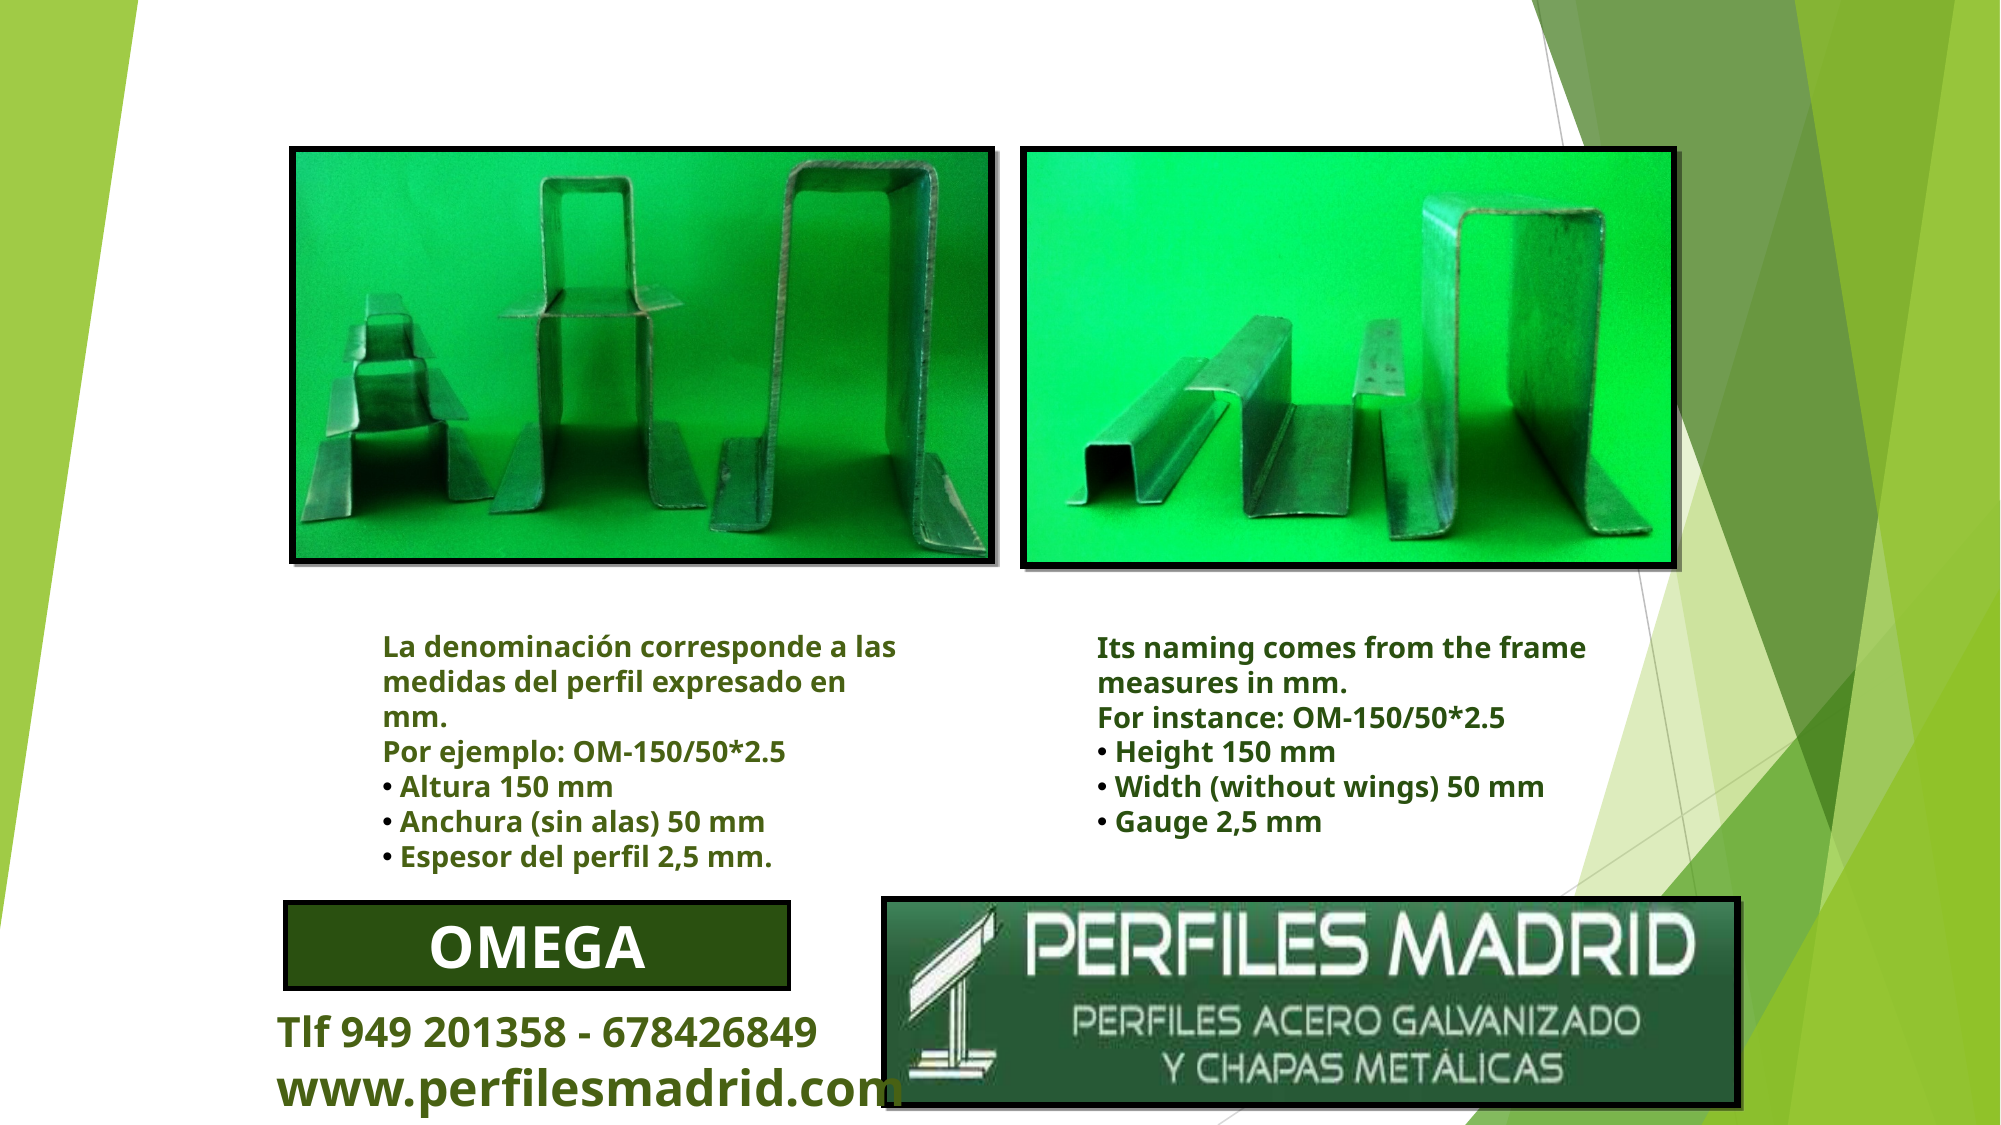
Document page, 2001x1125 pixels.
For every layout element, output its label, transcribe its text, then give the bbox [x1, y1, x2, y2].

text_box Its naming comes from the frame measures in mm. For instance: OM-150/50*2.5 Height 150 mm Width (without wings) 50 mm Gauge 2,5 mm [1082, 621, 1645, 879]
picture [295, 152, 989, 558]
text_box Tlf 949 201358 - 678426849 www.perfilesmadrid.com [261, 998, 1621, 1125]
picture [886, 902, 1735, 1102]
picture [1026, 152, 1672, 563]
text_box La denominación corresponde a las medidas del perfil expresado en mm. Por ejemplo: OM-150/50*2.5 Altura 150 mm Anchura (sin alas) 50 mm Espesor del perfil 2,5 mm. [367, 621, 930, 849]
text_box OMEGA [285, 902, 790, 989]
